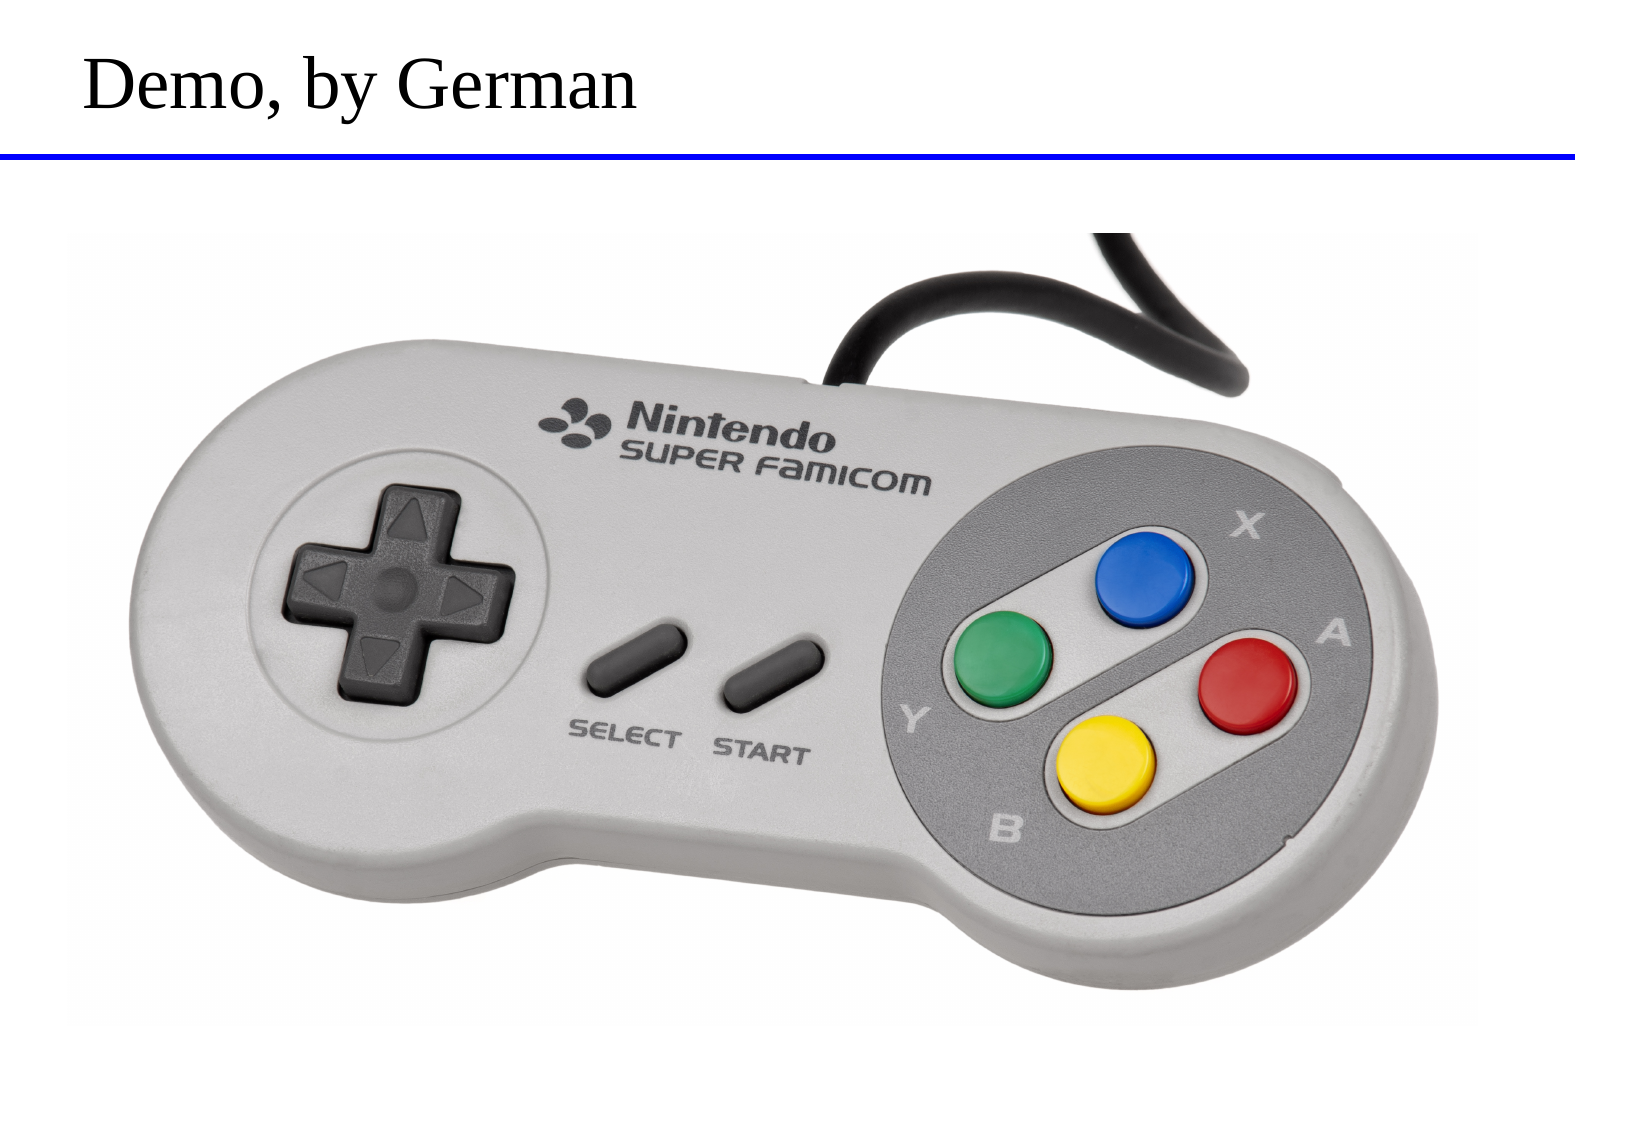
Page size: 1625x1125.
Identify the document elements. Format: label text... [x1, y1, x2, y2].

title Demo, by German [67, 27, 1544, 131]
picture [67, 233, 1478, 1026]
